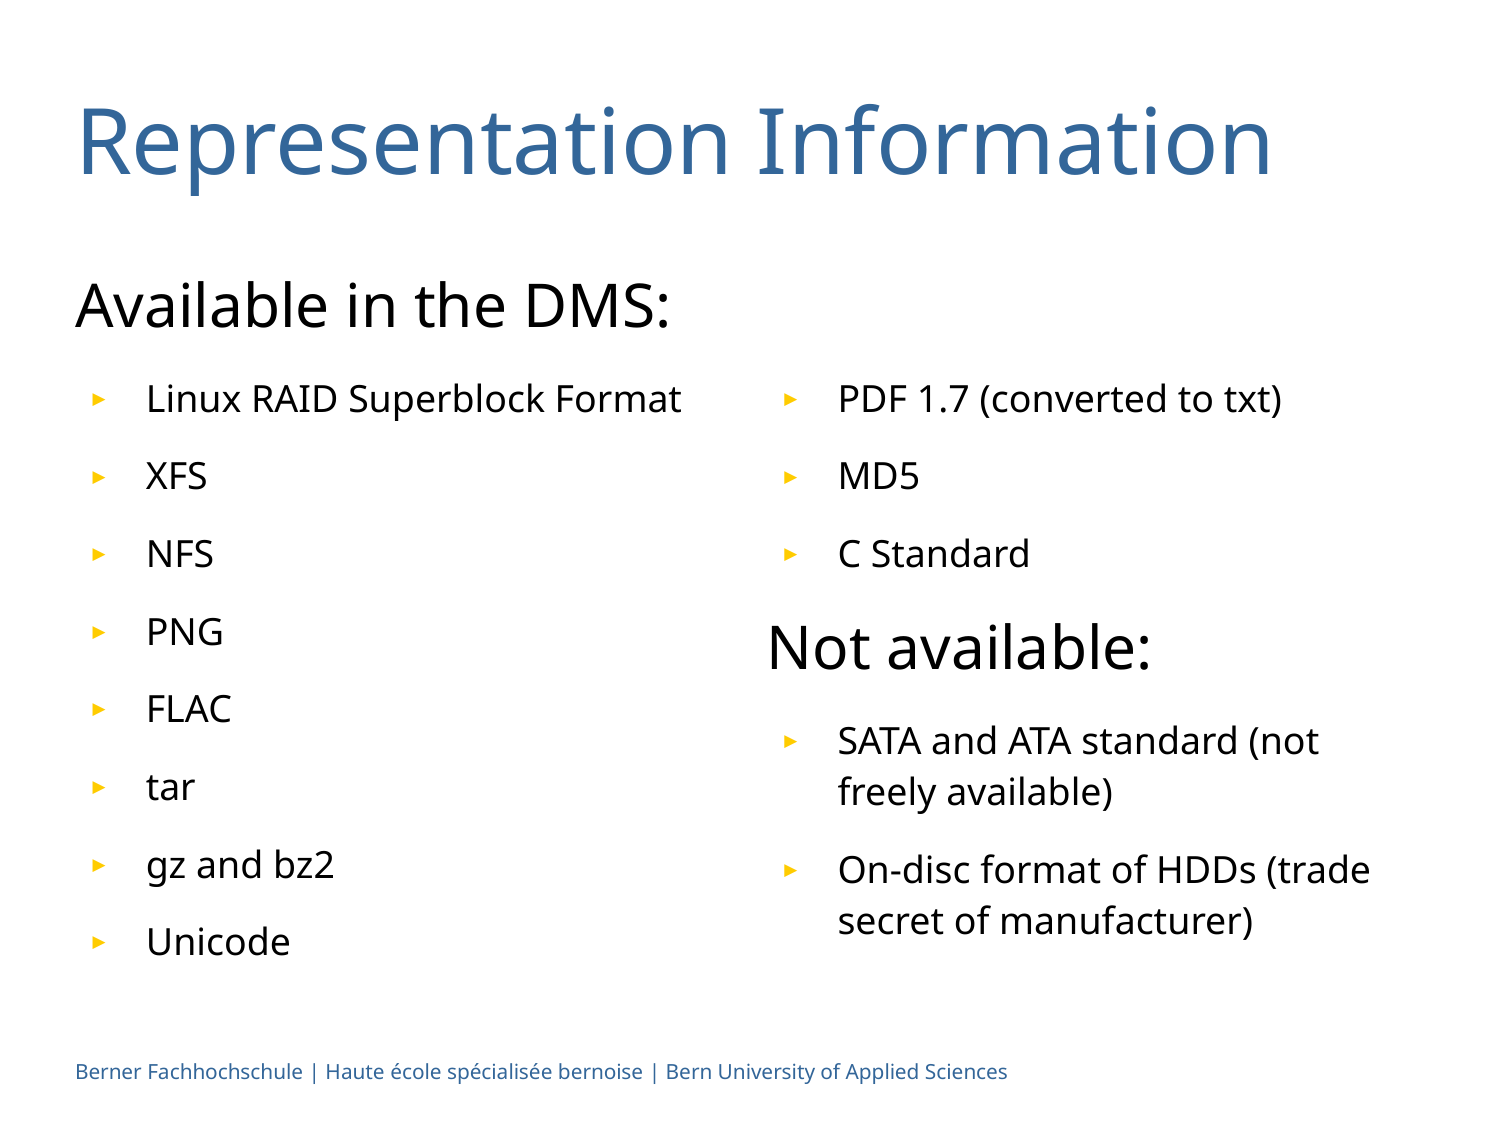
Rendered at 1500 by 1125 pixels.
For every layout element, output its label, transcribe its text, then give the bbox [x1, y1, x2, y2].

list PDF 1.7 (converted to txt) MD5 C Standard Not available: SATA and ATA standard (not freely available) On-disc format of HDDs (trade secret of manufacturer) [766, 263, 1426, 1098]
title Representation Information [75, 44, 1425, 233]
list Available in the DMS: Linux RAID Superblock Format XFS NFS PNG FLAC tar gz and bz2 Unicode [75, 263, 734, 1032]
